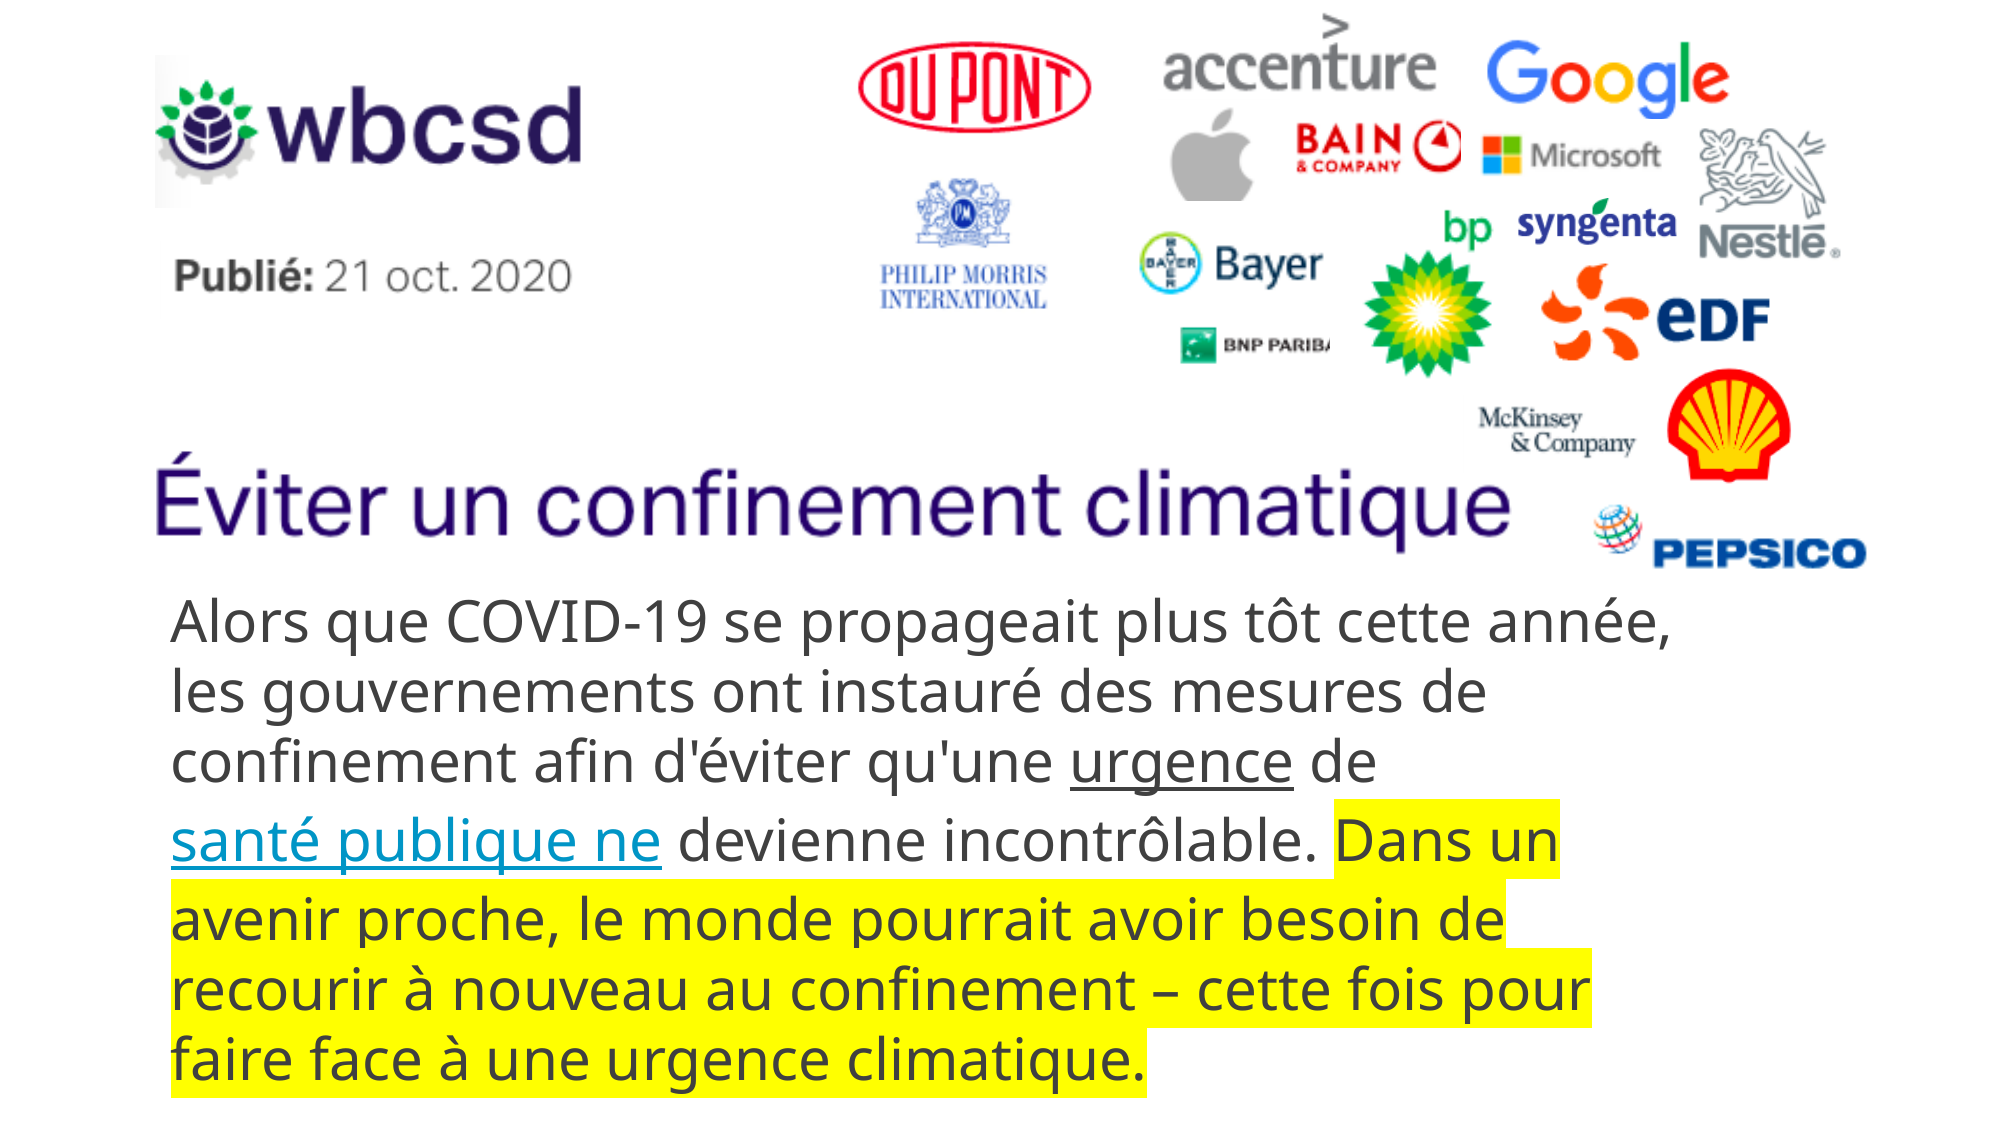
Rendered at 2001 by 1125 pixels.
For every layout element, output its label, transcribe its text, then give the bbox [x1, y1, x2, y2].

text_box Alors que COVID-19 se propageait plus tôt cette année, les gouvernements ont instauré des mesures de confinement afin d'éviter qu'une urgence de santé publique ne devienne incontrôlable. Dans un avenir proche, le monde pourrait avoir besoin de recourir à nouveau au confinement – ​​cette fois pour faire face à une urgence climatique. [156, 576, 1709, 1100]
picture [839, 24, 1113, 144]
picture [159, 241, 614, 319]
picture [1582, 497, 1875, 590]
picture [155, 55, 610, 208]
picture [130, 0, 1853, 590]
picture [847, 159, 1077, 332]
